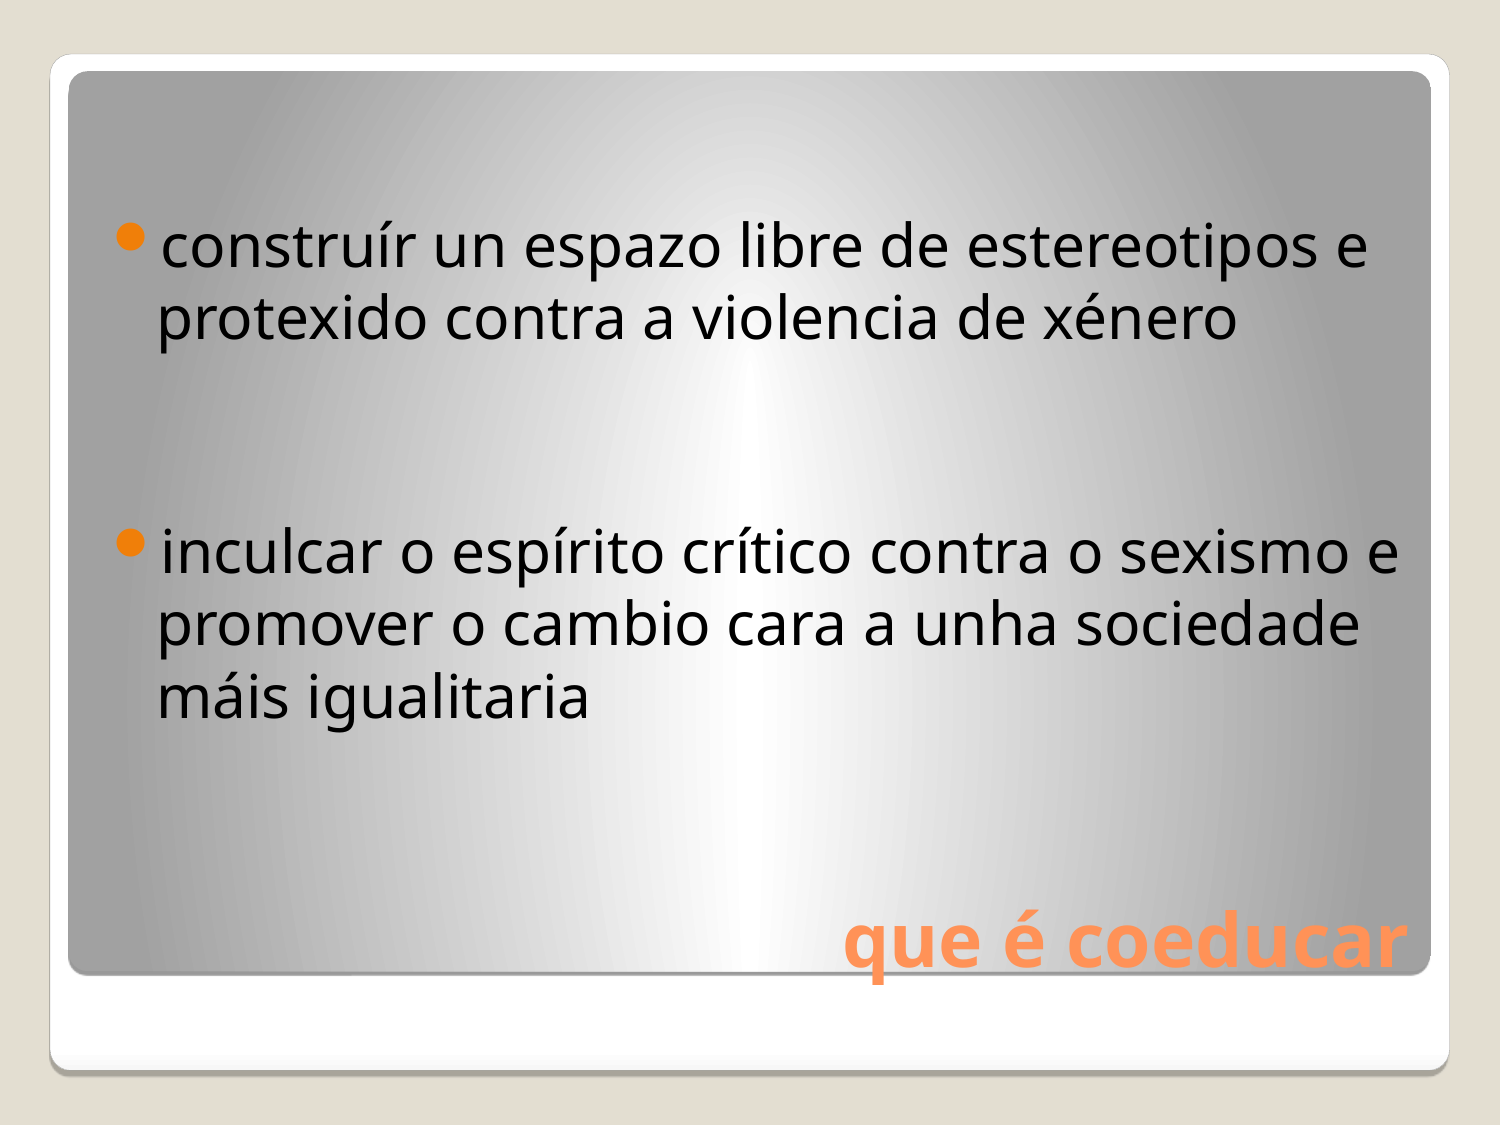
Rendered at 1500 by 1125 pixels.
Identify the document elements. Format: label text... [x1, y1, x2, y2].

title que é coeducar [82, 879, 1425, 990]
list construír un espazo libre de estereotipos e protexido contra a violencia de xénero inculcar o espírito crítico contra o sexismo e promover o cambio cara a unha sociedade máis igualitaria [82, 191, 1425, 879]
